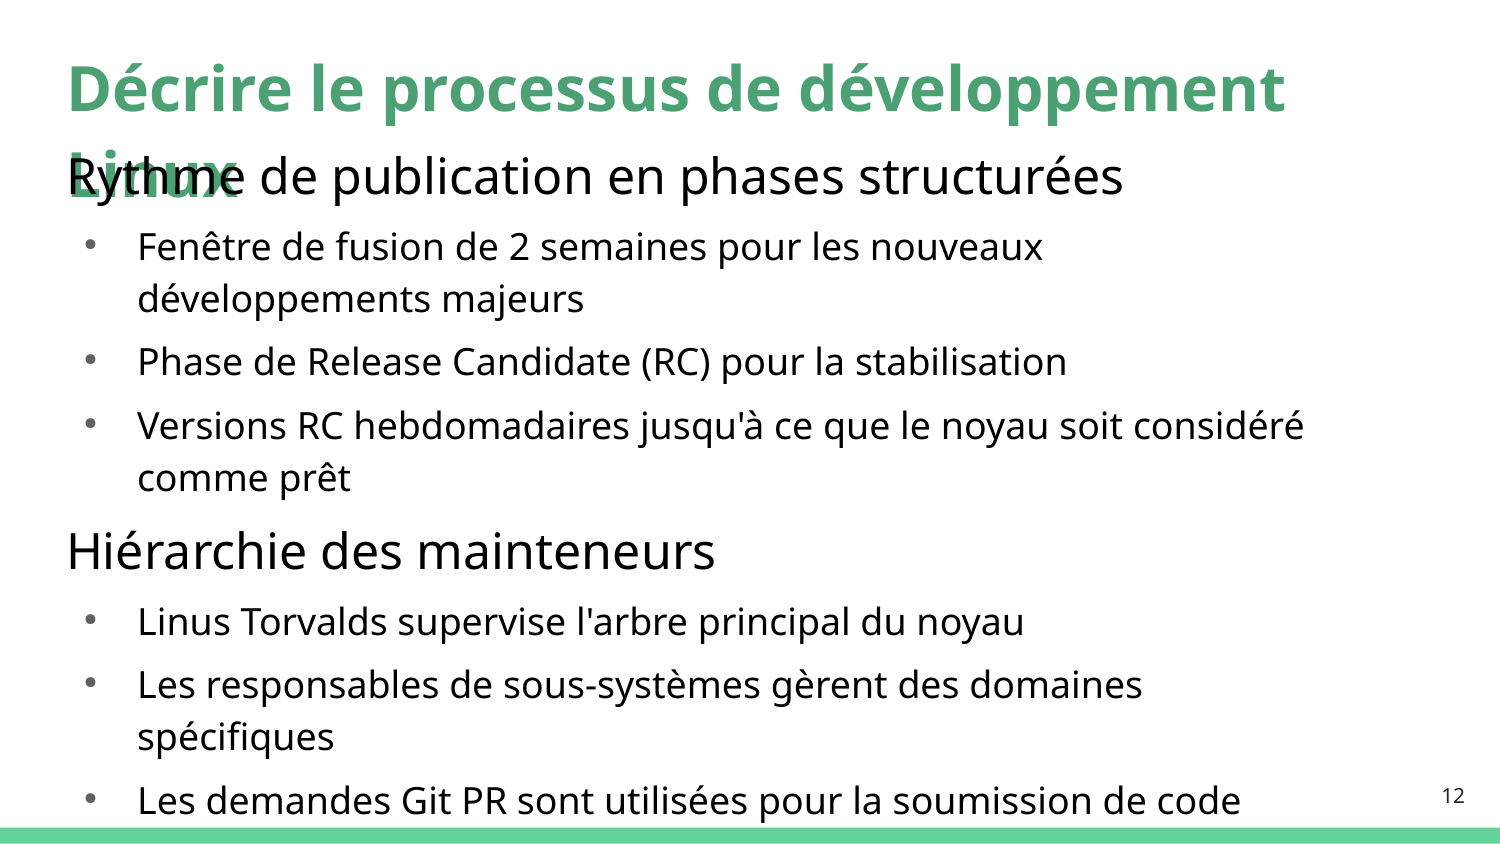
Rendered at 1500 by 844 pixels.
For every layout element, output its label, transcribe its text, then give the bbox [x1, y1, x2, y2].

text_box <numéro> [1389, 764, 1480, 830]
title Décrire le processus de développement Linux [51, 23, 1449, 117]
list Rythme de publication en phases structurées Fenêtre de fusion de 2 semaines pour les nouveaux développements majeurs Phase de Release Candidate (RC) pour la stabilisation Versions RC hebdomadaires jusqu'à ce que le noyau soit considéré comme prêt Hiérarchie des mainteneurs Linus Torvalds supervise l'arbre principal du noyau Les responsables de sous-systèmes gèrent des domaines spécifiques Les demandes Git PR sont utilisées pour la soumission de code [51, 120, 1359, 827]
